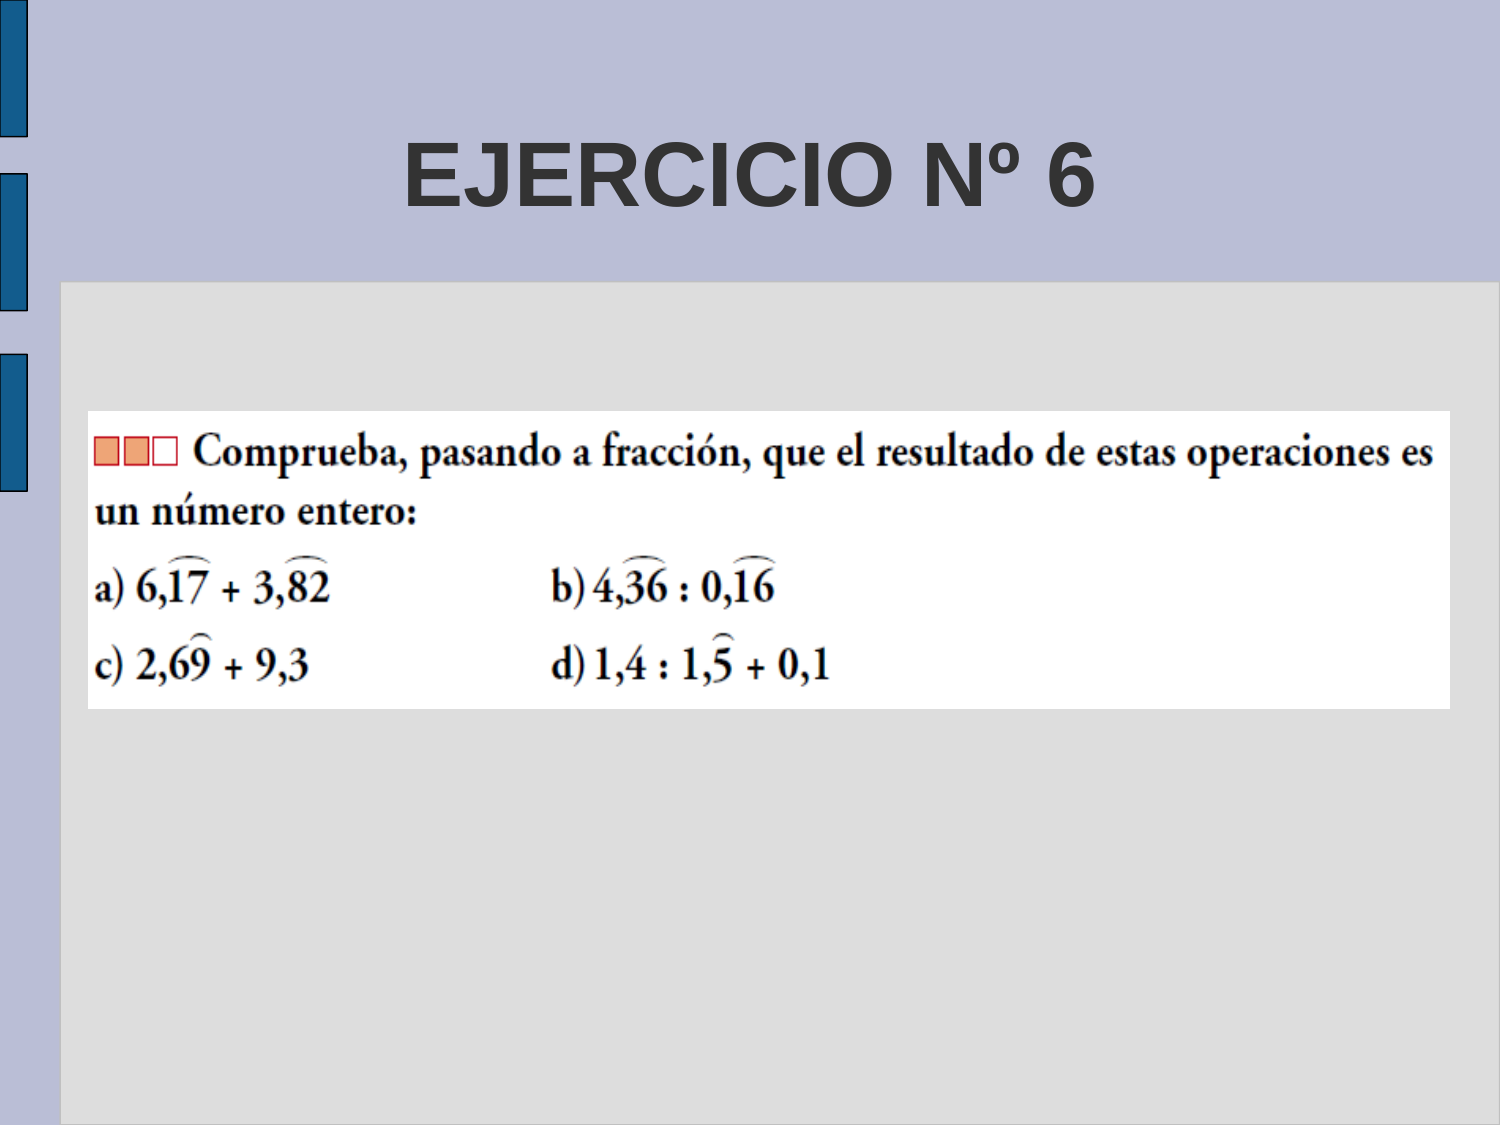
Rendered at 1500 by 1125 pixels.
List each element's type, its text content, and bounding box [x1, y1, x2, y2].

picture [88, 411, 1450, 709]
title EJERCICIO Nº 6 [110, 80, 1391, 271]
